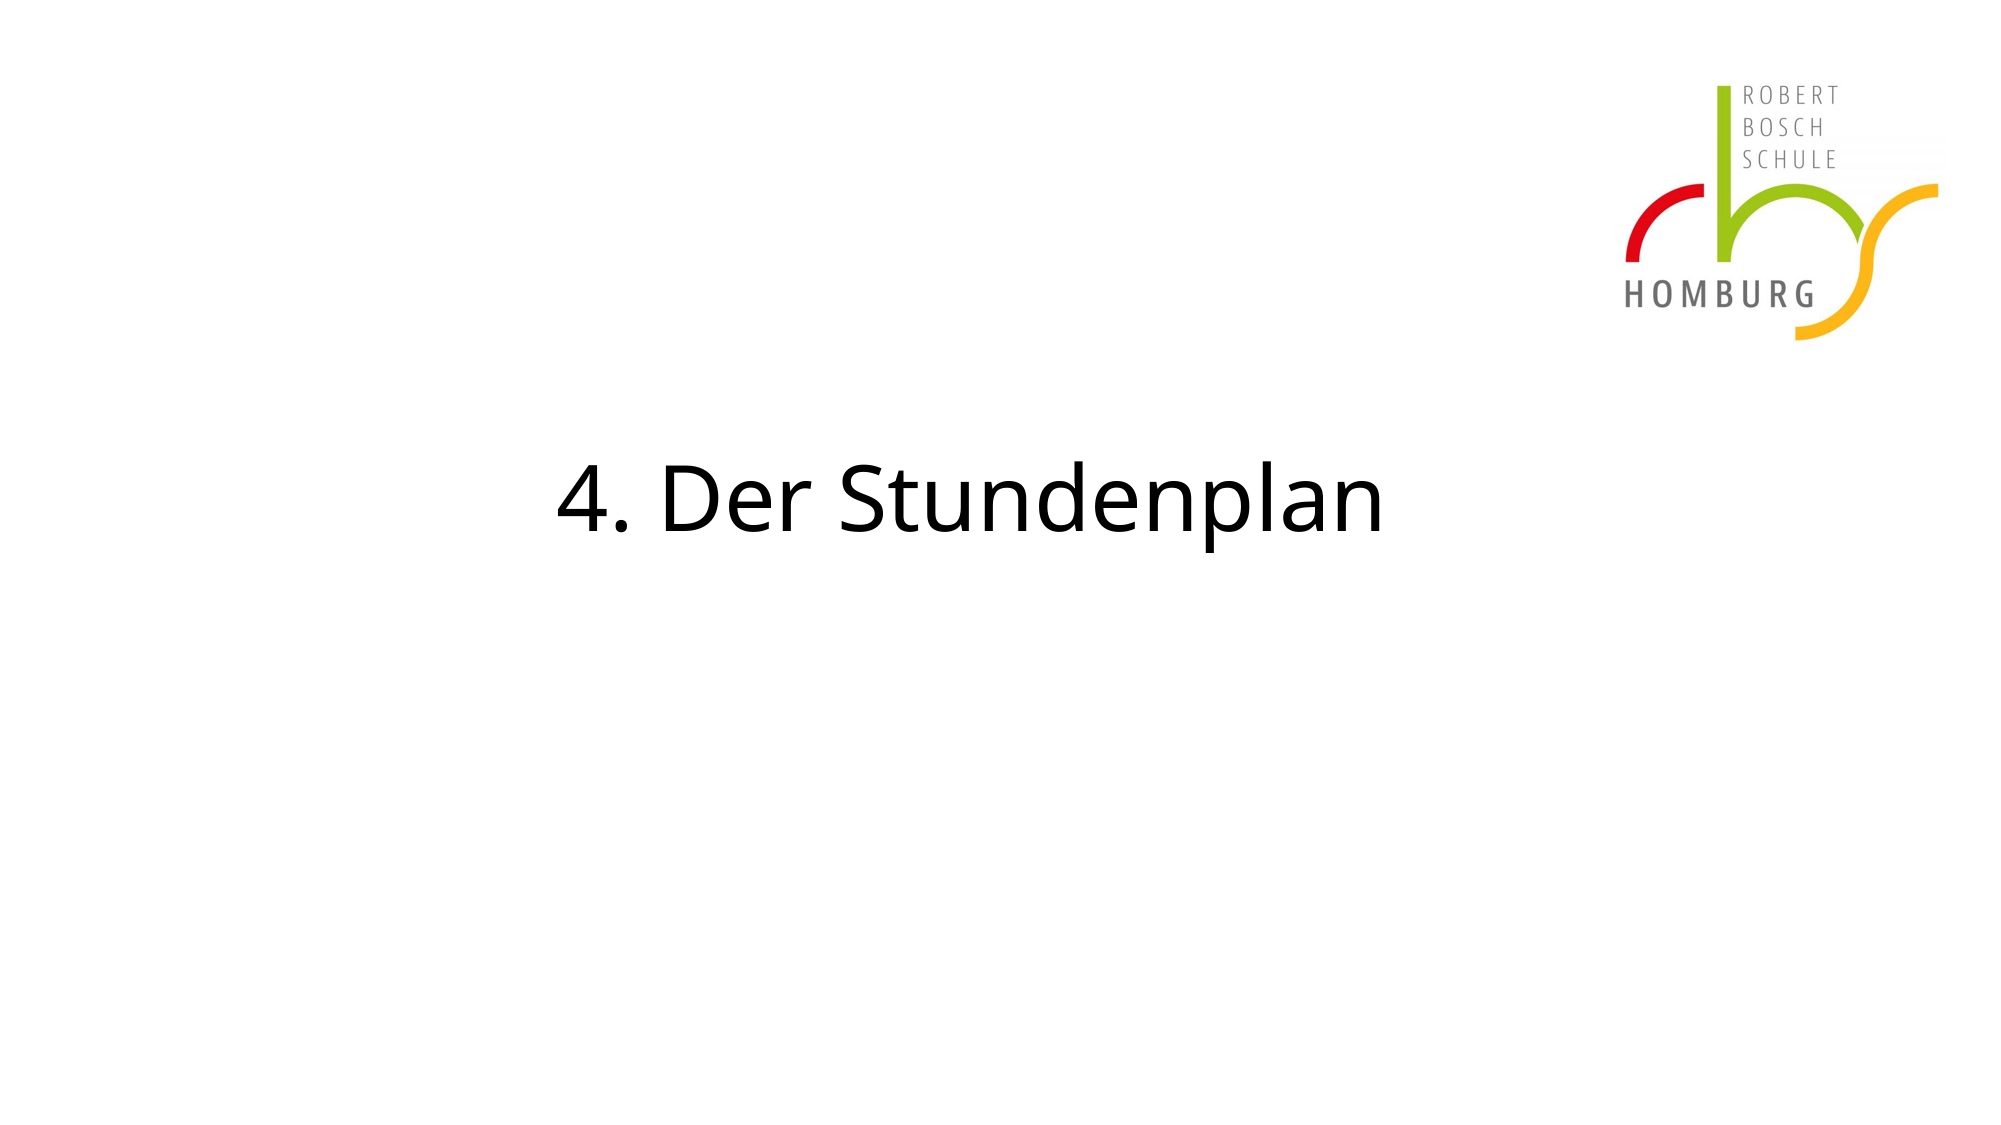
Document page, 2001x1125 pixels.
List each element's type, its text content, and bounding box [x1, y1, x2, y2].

picture [1616, 47, 1948, 379]
text_box 4. Der Stundenplan [222, 444, 1723, 837]
